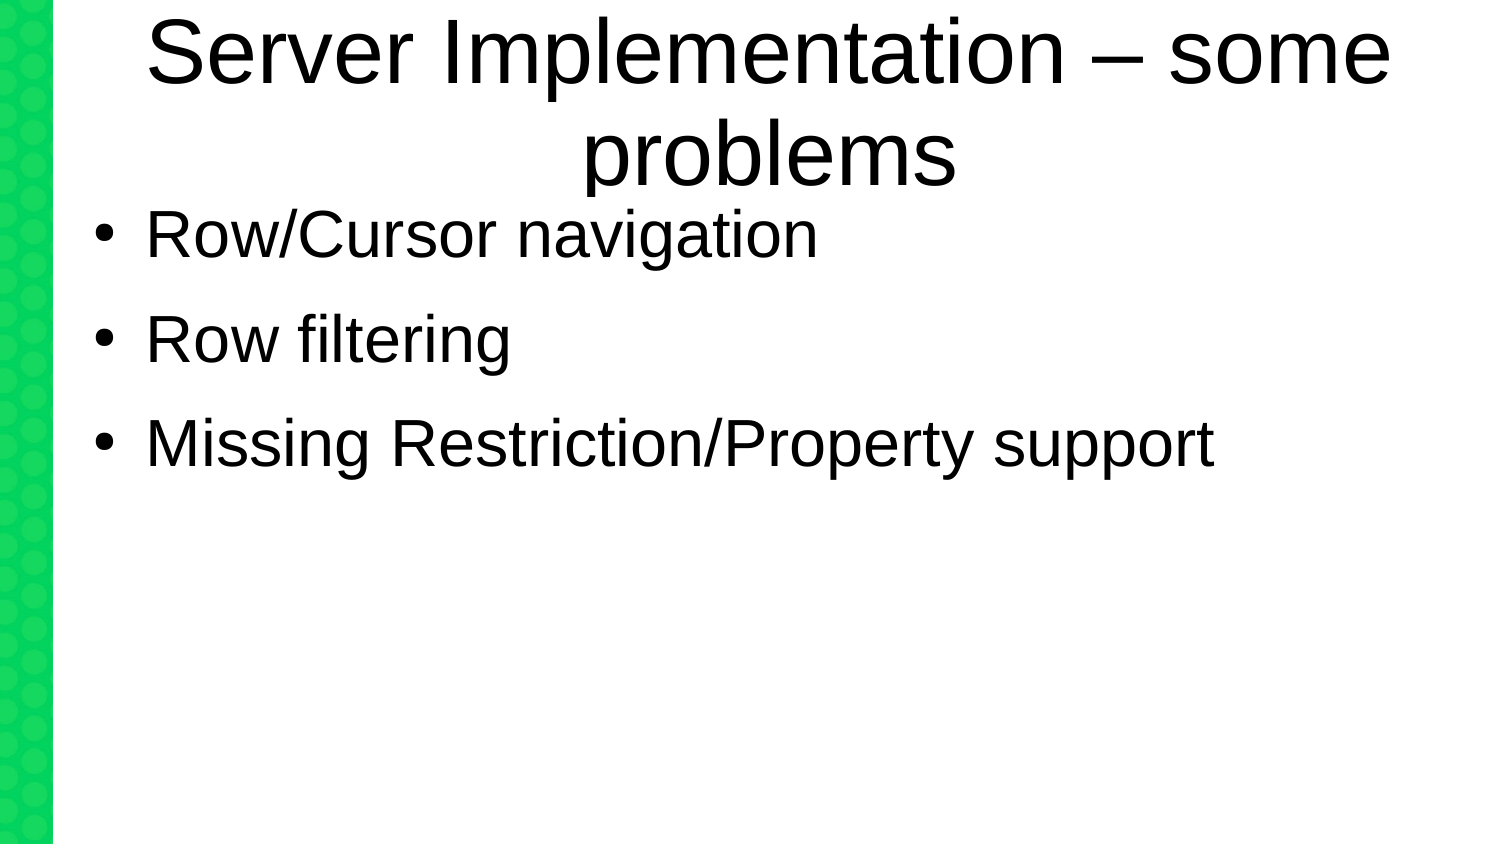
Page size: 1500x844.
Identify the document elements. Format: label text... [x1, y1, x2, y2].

title Server Implementation – some problems [143, 0, 1397, 197]
picture [0, 0, 61, 844]
list Row/Cursor navigation Row filtering Missing Restriction/Property support [75, 197, 1425, 687]
